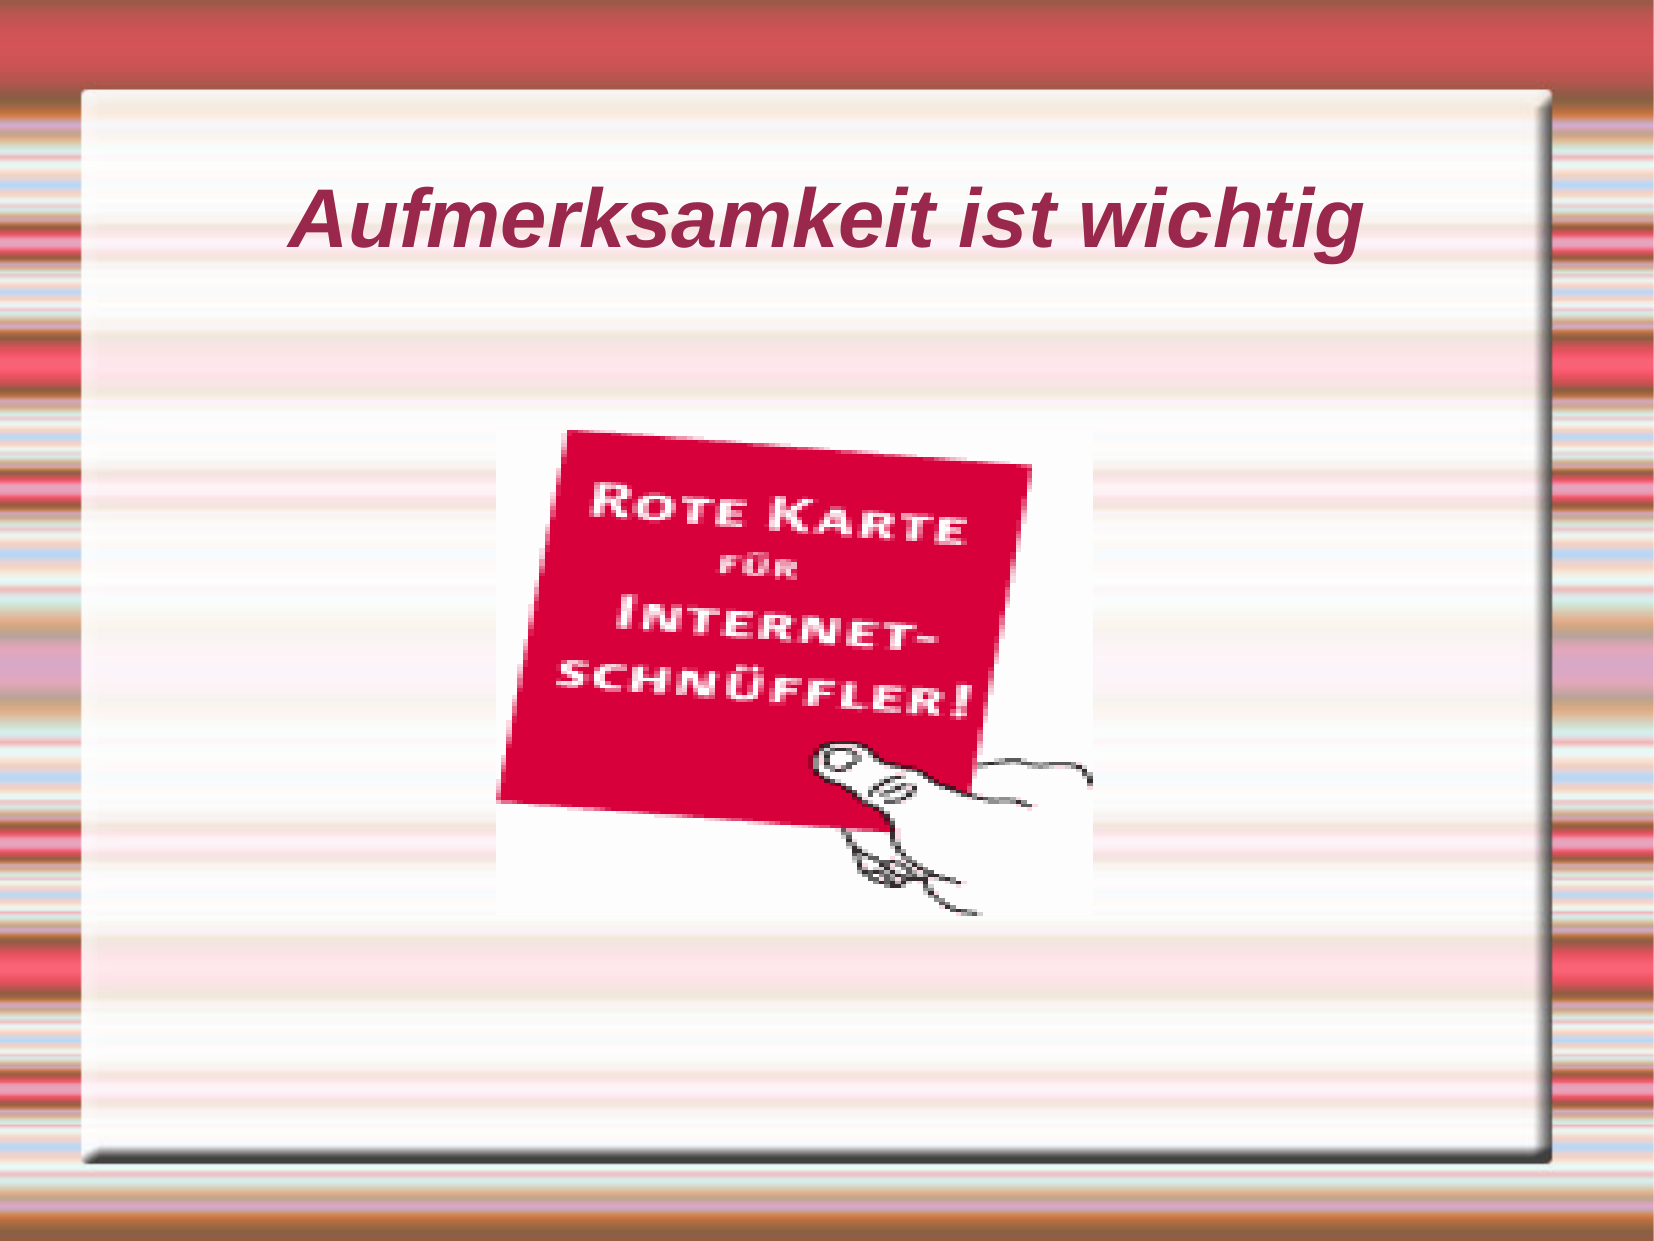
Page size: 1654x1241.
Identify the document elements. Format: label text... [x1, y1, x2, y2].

title Aufmerksamkeit ist wichtig [121, 114, 1534, 322]
picture [0, 0, 1654, 1241]
